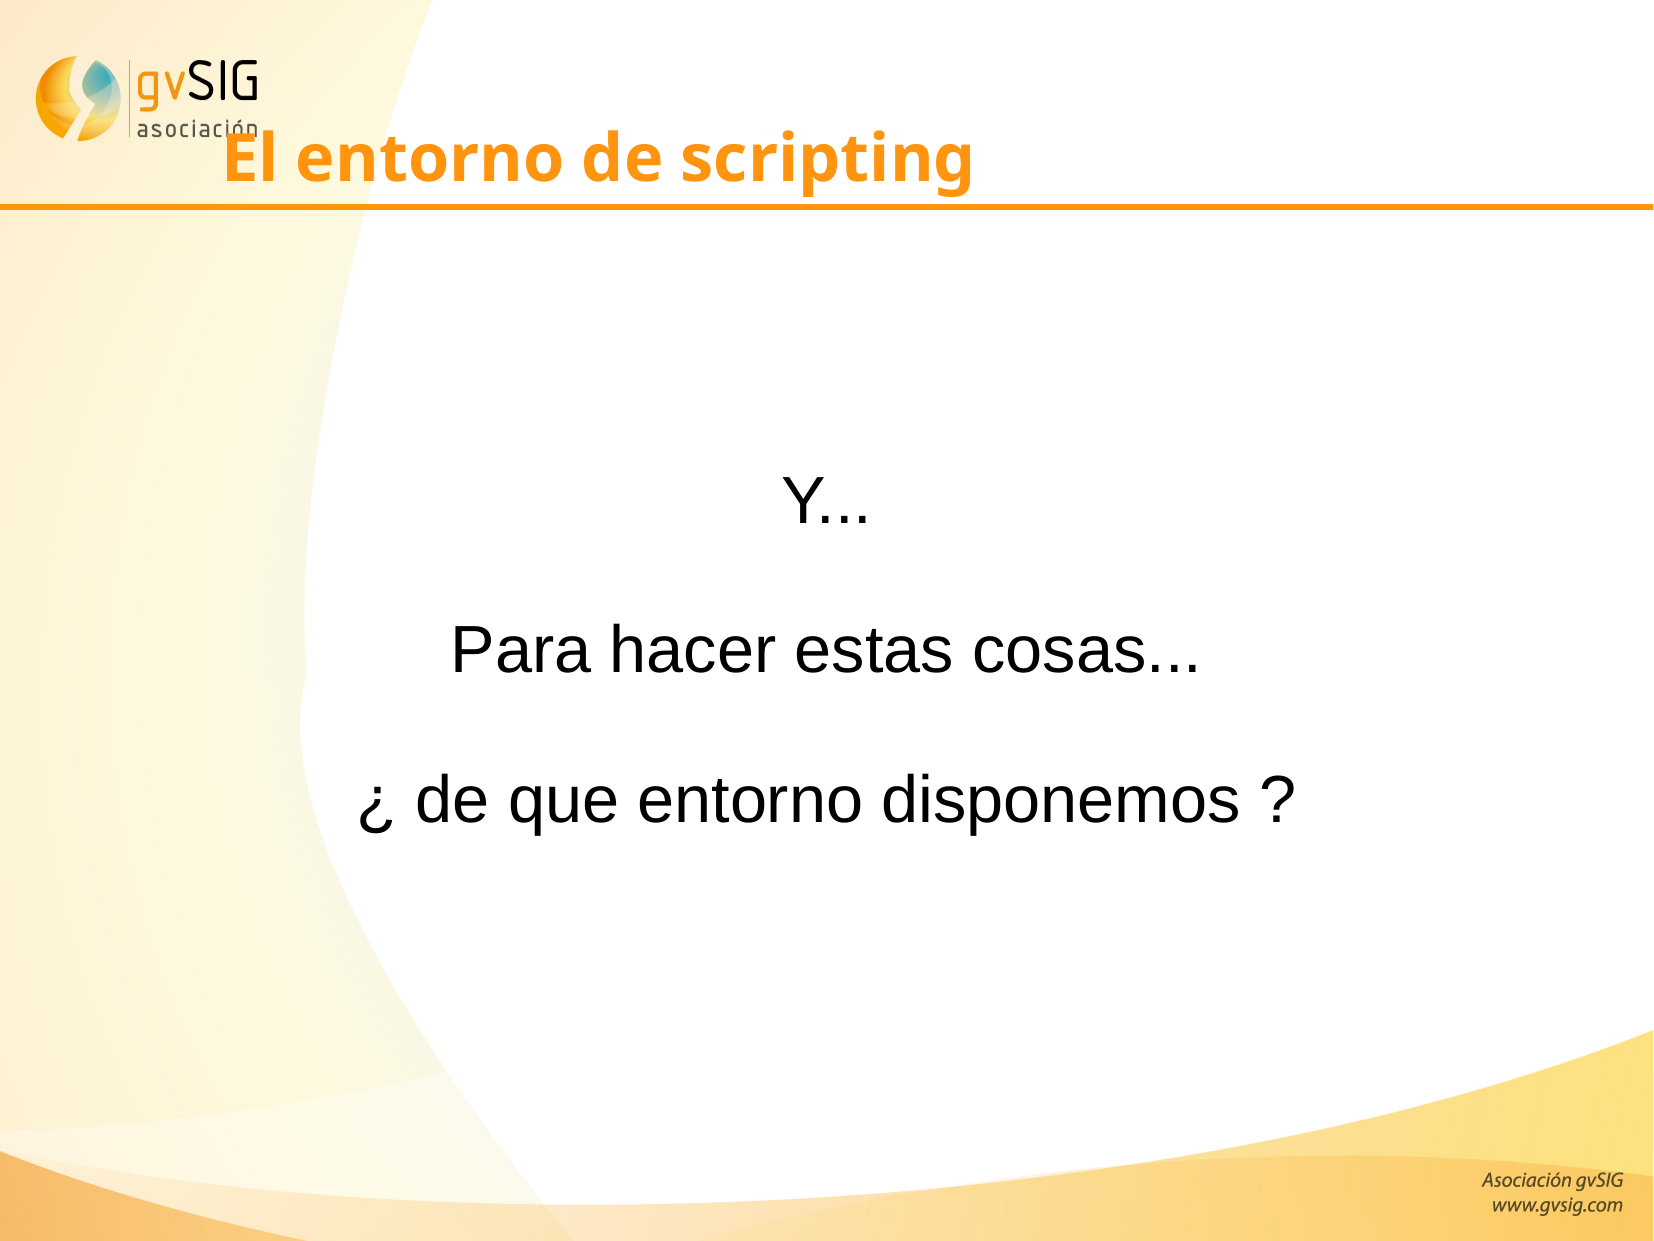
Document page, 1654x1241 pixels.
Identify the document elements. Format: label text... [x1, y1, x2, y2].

subtitle Y... Para hacer estas cosas... ¿ de que entorno disponemos ? [82, 290, 1571, 1010]
picture [0, 210, 1654, 1241]
title El entorno de scripting [0, 0, 1654, 207]
